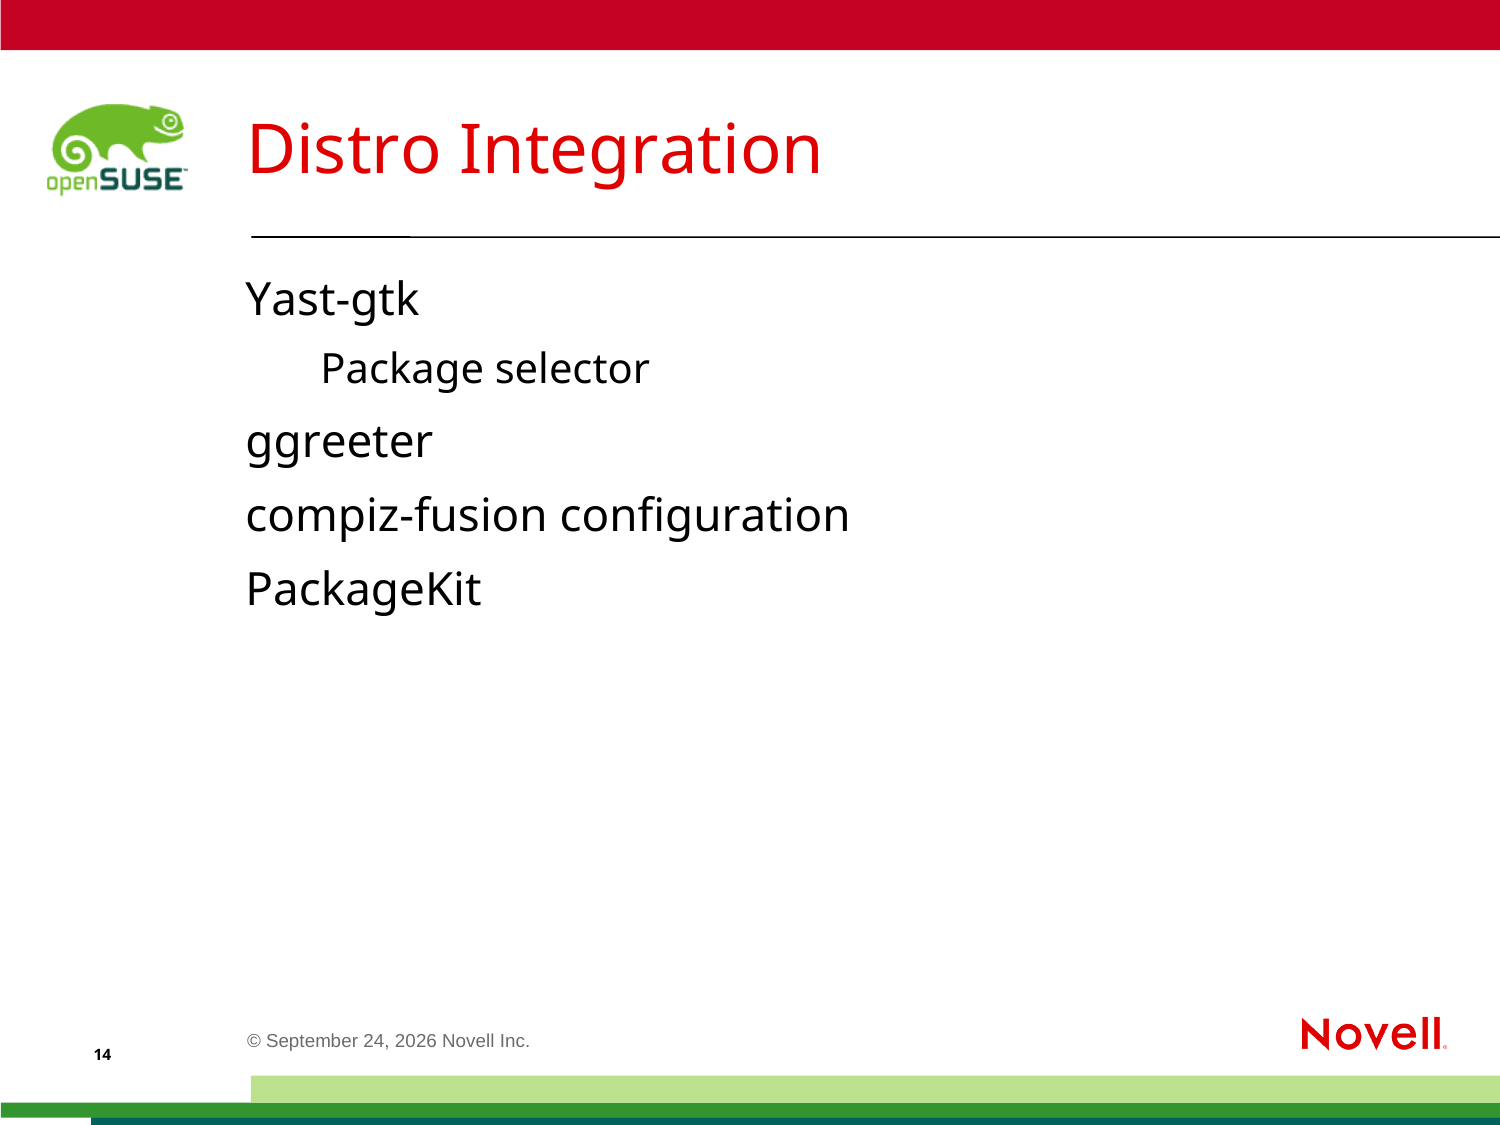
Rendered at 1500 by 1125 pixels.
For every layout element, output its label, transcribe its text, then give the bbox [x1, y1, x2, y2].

picture [1295, 1011, 1453, 1056]
list Yast-gtk Package selector ggreeter compiz-fusion configuration PackageKit [245, 267, 1458, 980]
title Distro Integration [246, 68, 1409, 231]
picture [47, 104, 188, 197]
